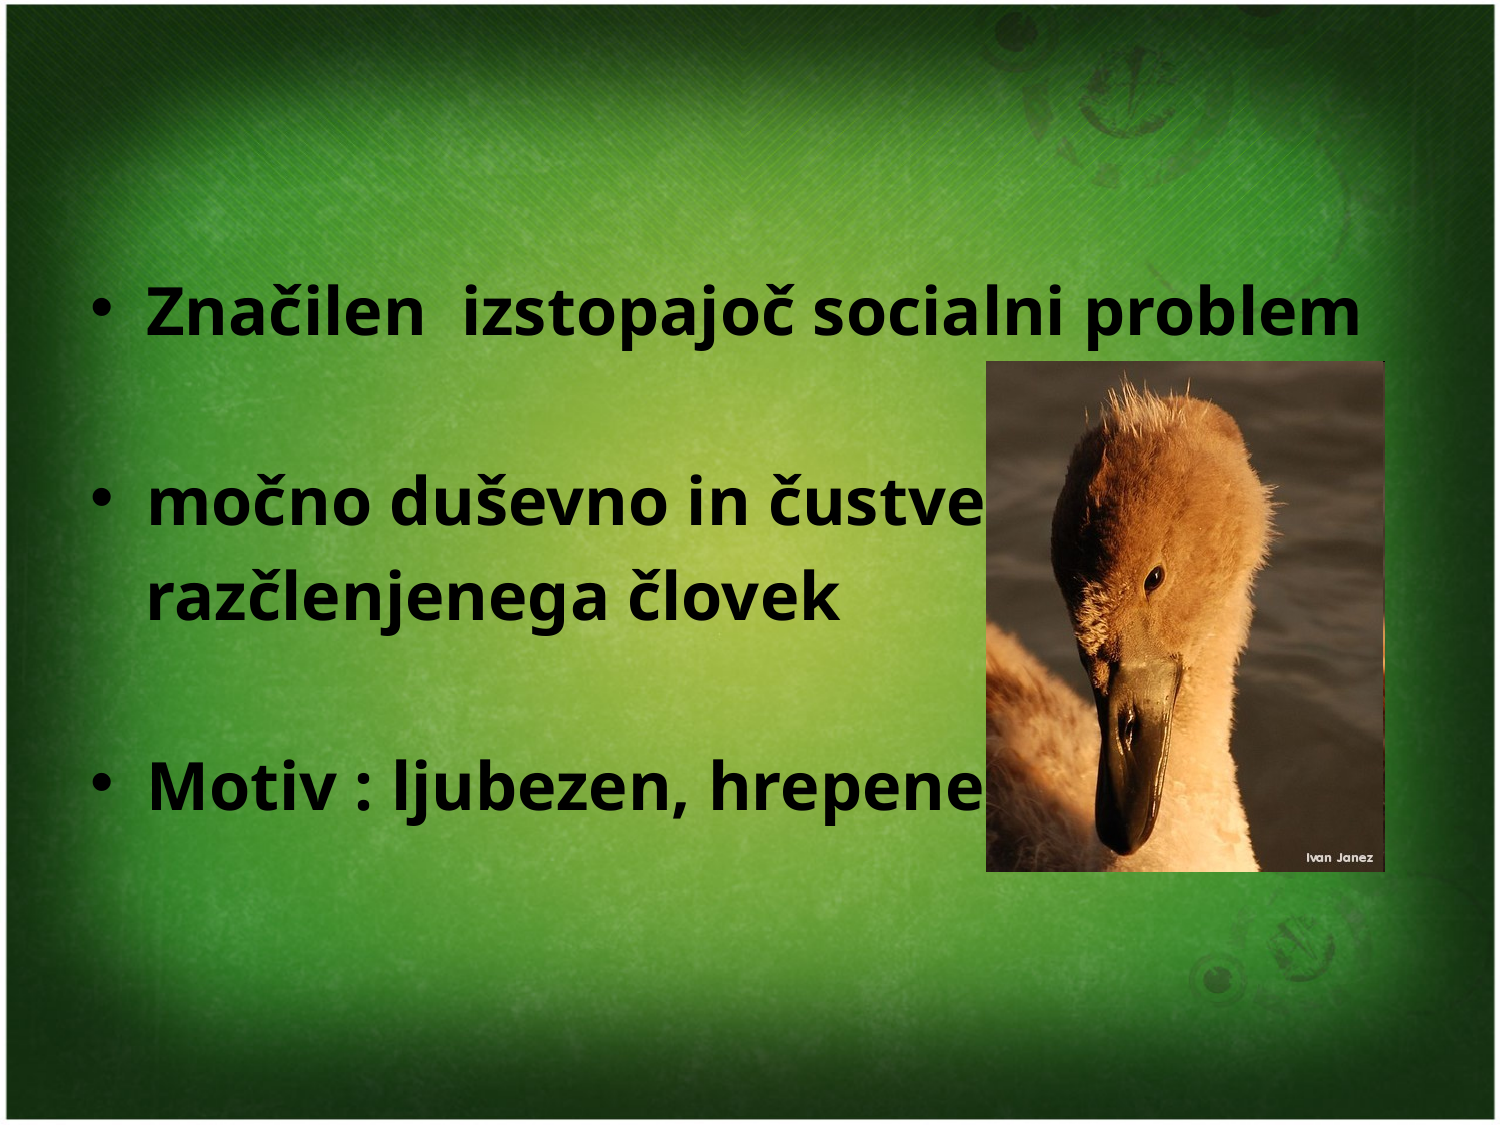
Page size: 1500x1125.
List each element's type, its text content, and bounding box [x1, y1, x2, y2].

picture [0, 0, 1500, 1125]
list Značilen izstopajoč socialni problem močno duševno in čustveno razčlenjenega človek Motiv : ljubezen, hrepenenje [75, 262, 1425, 1005]
